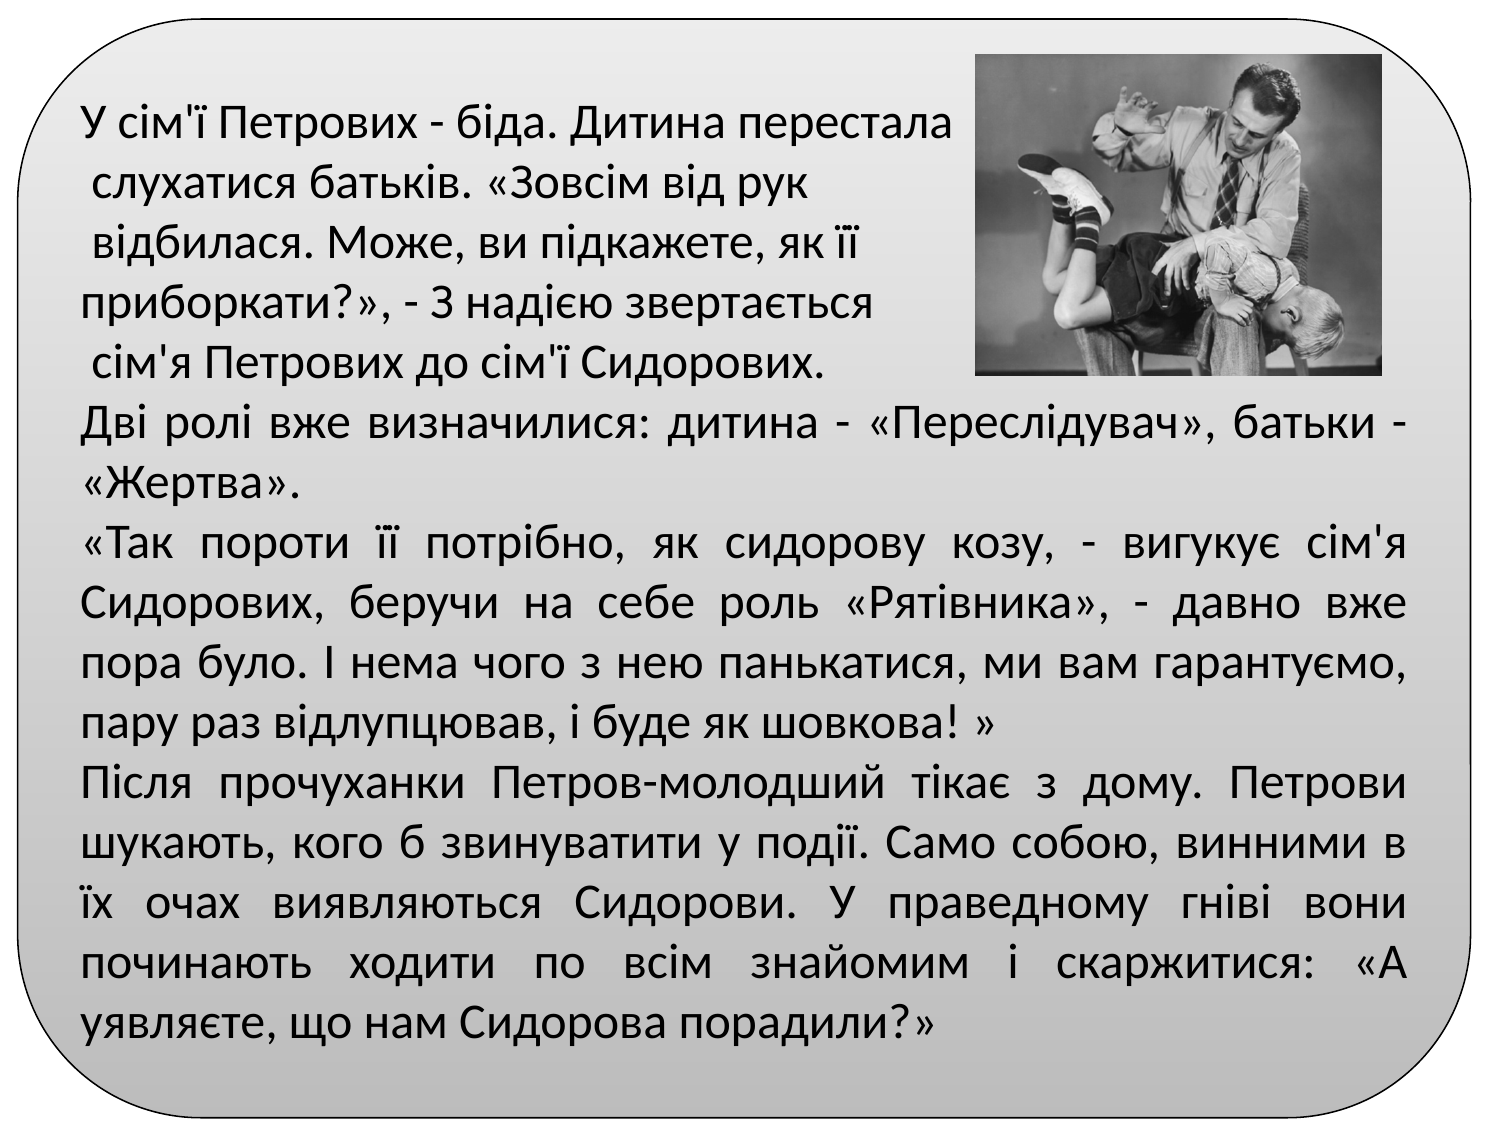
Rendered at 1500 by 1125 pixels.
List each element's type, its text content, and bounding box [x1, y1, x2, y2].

picture [975, 54, 1382, 377]
text_box У сім'ї Петрових - біда. Дитина перестала слухатися батьків. «Зовсім від рук відбилася. Може, ви підкажете, як її приборкати?», - З надією звертається сім'я Петрових до сім'ї Сидорових. Дві ролі вже визначилися: дитина - «Переслідувач», батьки - «Жертва». «Так пороти її потрібно, як сидорову козу, - вигукує сім'я Сидорових, беручи на себе роль «Рятівника», - давно вже пора було. І нема чого з нею панькатися, ми вам гарантуємо, пару раз відлупцював, і буде як шовкова! » Після прочуханки Петров-молодший тікає з дому. Петрови шукають, кого б звинуватити у події. Само собою, винними в їх очах виявляються Сидорови. У праведному гніві вони починають ходити по всім знайомим і скаржитися: «А уявляєте, що нам Сидорова порадили?» [17, 19, 1471, 1118]
